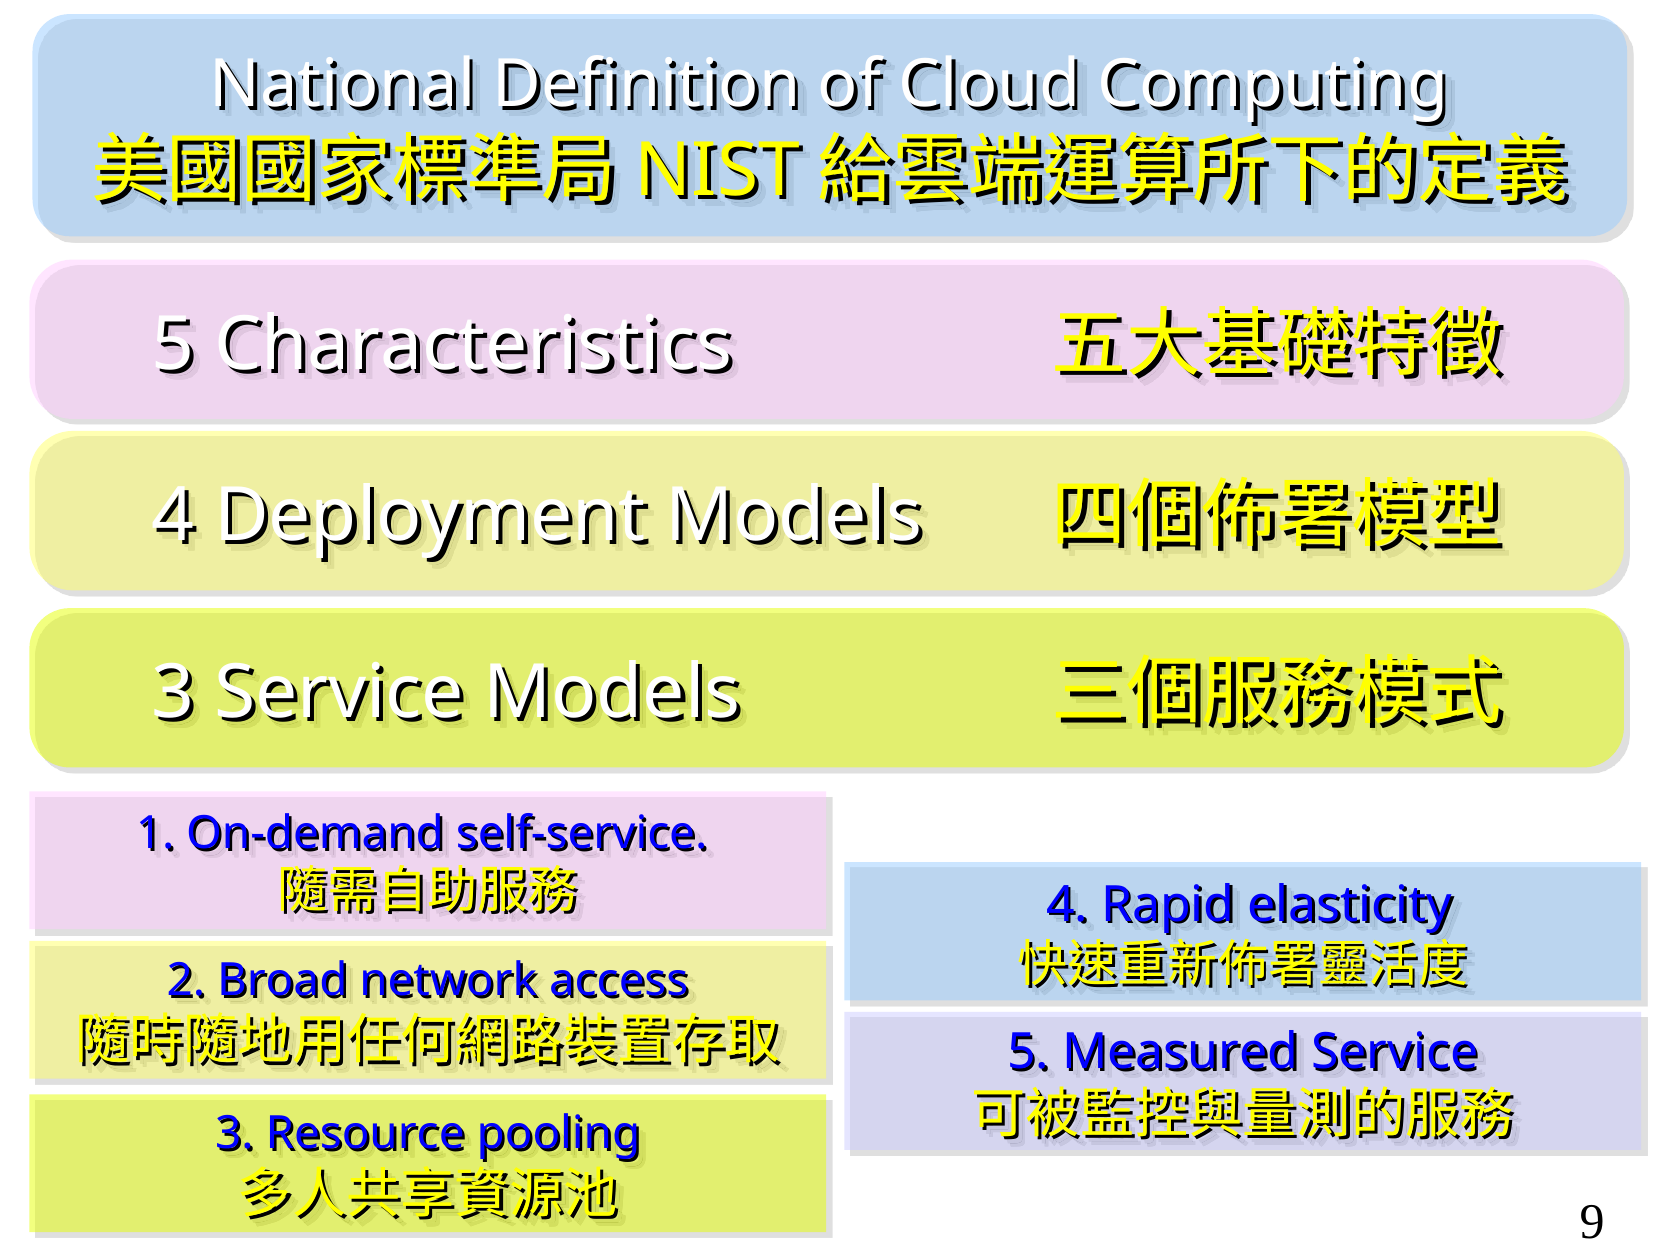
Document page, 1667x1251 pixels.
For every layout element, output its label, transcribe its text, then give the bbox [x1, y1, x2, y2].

text_box National Definition of Cloud Computing 美國國家標準局NIST給雲端運算所下的定義 [32, 14, 1628, 237]
text_box 5. Measured Service 可被監控與量測的服務 [844, 1011, 1642, 1150]
text_box 3. Resource pooling 多人共享資源池 [29, 1094, 827, 1233]
text_box 4 Deployment Models 四個佈署模型 [29, 430, 1624, 591]
text_box 3 Service Models 三個服務模式 [29, 608, 1624, 768]
text_box 2. Broad network access 隨時隨地用任何網路裝置存取 [29, 940, 827, 1079]
text_box 5 Characteristics 五大基礎特徵 [29, 259, 1624, 419]
text_box 1. On-demand self-service. 隨需自助服務 [29, 791, 827, 930]
text_box 4. Rapid elasticity 快速重新佈署靈活度 [844, 862, 1642, 1001]
